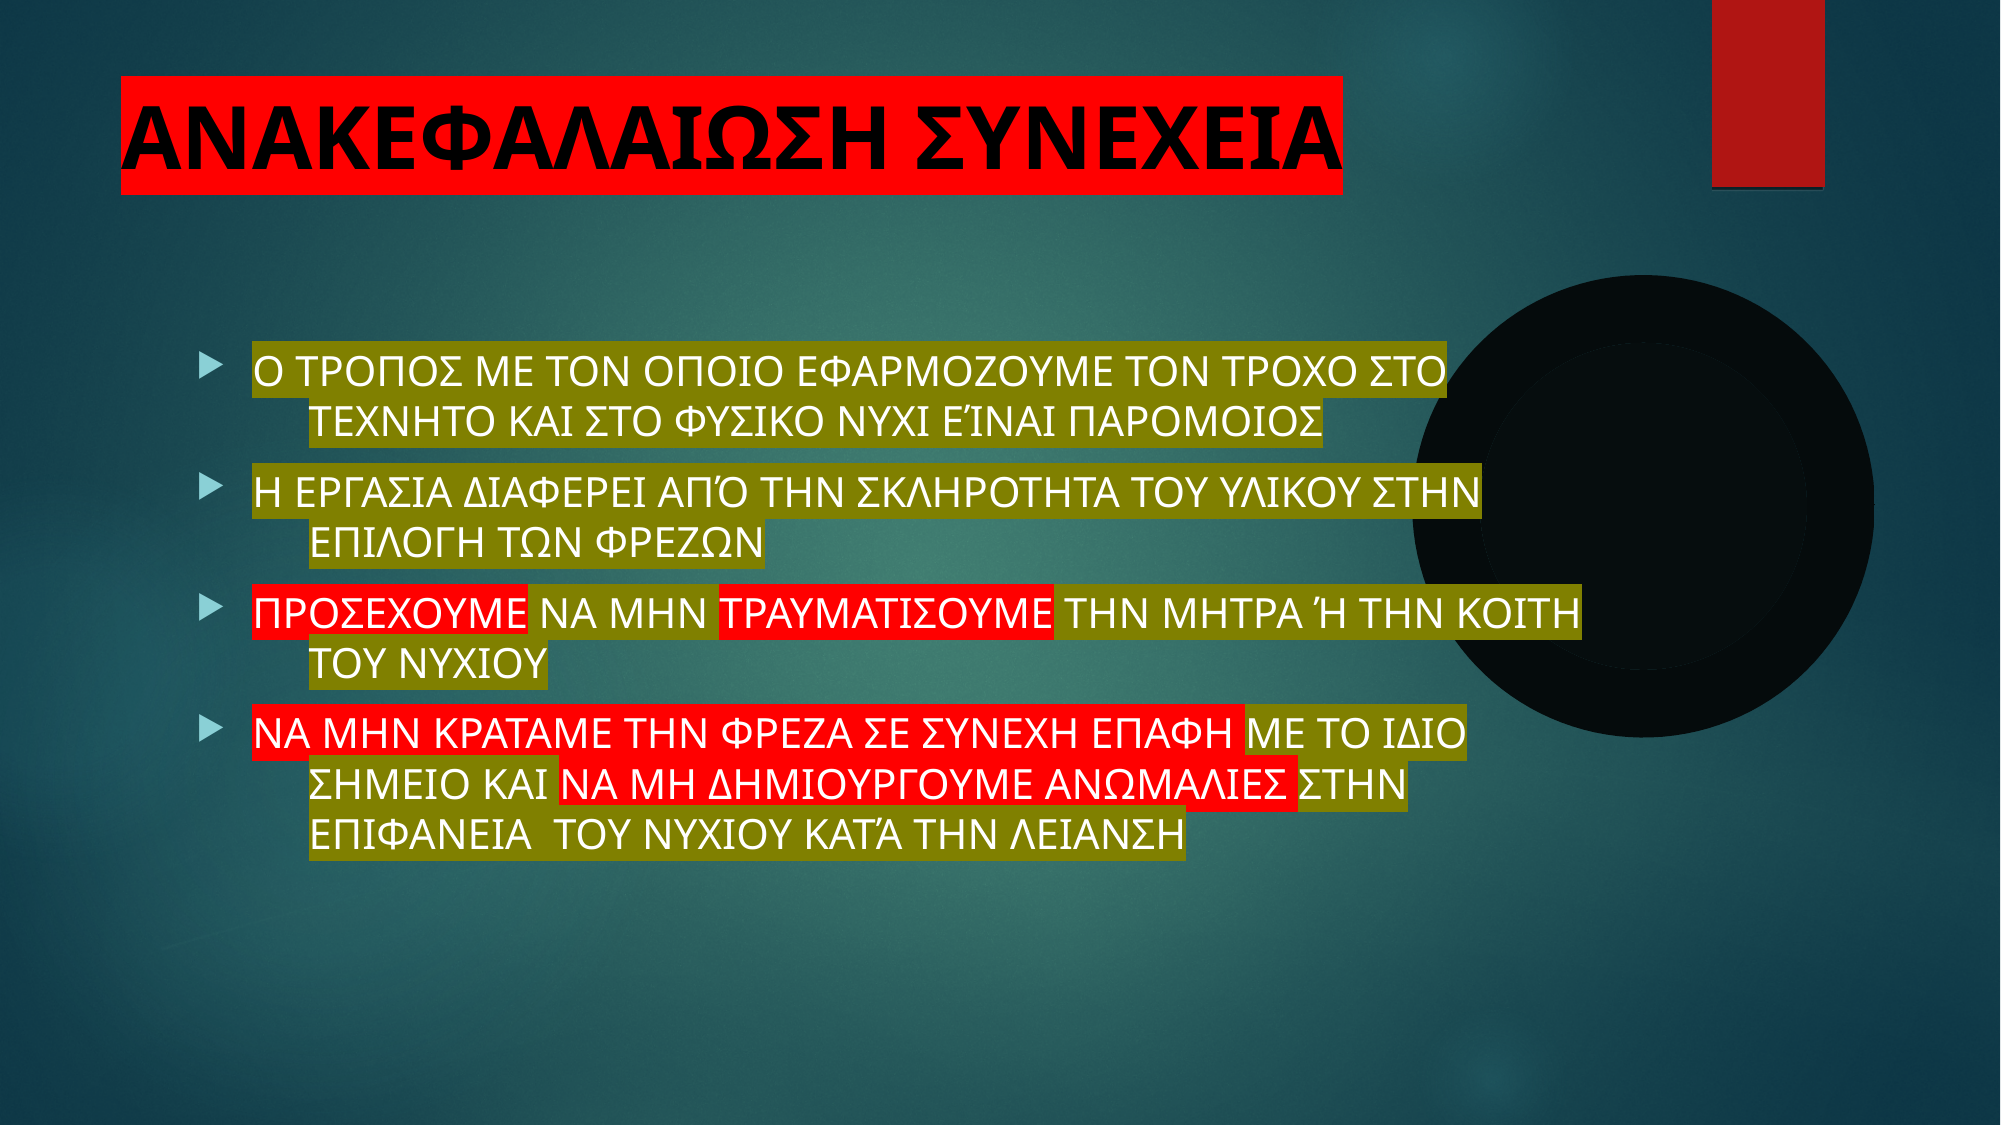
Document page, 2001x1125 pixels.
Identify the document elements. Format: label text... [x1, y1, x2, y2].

title ΑΝΑΚΕΦΑΛΑΙΩΣΗ ΣΥΝΕΧΕΙΑ [106, 74, 1381, 228]
list Ο ΤΡΟΠΟΣ ΜΕ ΤΟΝ ΟΠΟΙΟ ΕΦΑΡΜΟΖΟΥΜΕ ΤΟΝ ΤΡΟΧΟ ΣΤΟ ΤΕΧΝΗΤΟ ΚΑΙ ΣΤΟ ΦΥΣΙΚΟ ΝΥΧΙ ΕΊΝΑΙ ΠΑΡΟΜΟΙΟΣ Η ΕΡΓΑΣΙΑ ΔΙΑΦΕΡΕΙ ΑΠΌ ΤΗΝ ΣΚΛΗΡΟΤΗΤΑ ΤΟΥ ΥΛΙΚΟΥ ΣΤΗΝ ΕΠΙΛΟΓΗ ΤΩΝ ΦΡΕΖΩΝ ΠΡΟΣΕΧΟΥΜΕ ΝΑ ΜΗΝ ΤΡΑΥΜΑΤΙΣΟΥΜΕ ΤΗΝ ΜΗΤΡΑ Ή ΤΗΝ ΚΟΙΤΗ ΤΟΥ ΝΥΧΙΟΥ ΝΑ ΜΗΝ ΚΡΑΤΑΜΕ ΤΗΝ ΦΡΕΖΑ ΣΕ ΣΥΝΕΧΗ ΕΠΑΦΗ ΜΕ ΤΟ ΙΔΙΟ ΣΗΜΕΙΟ ΚΑΙ ΝΑ ΜΗ ΔΗΜΙΟΥΡΓΟΥΜΕ ΑΝΩΜΑΛΙΕΣ ΣΤΗΝ ΕΠΙΦΑΝΕΙΑ ΤΟΥ ΝΥΧΙΟΥ ΚΑΤΆ ΤΗΝ ΛΕΙΑΝΣΗ [181, 336, 1649, 935]
